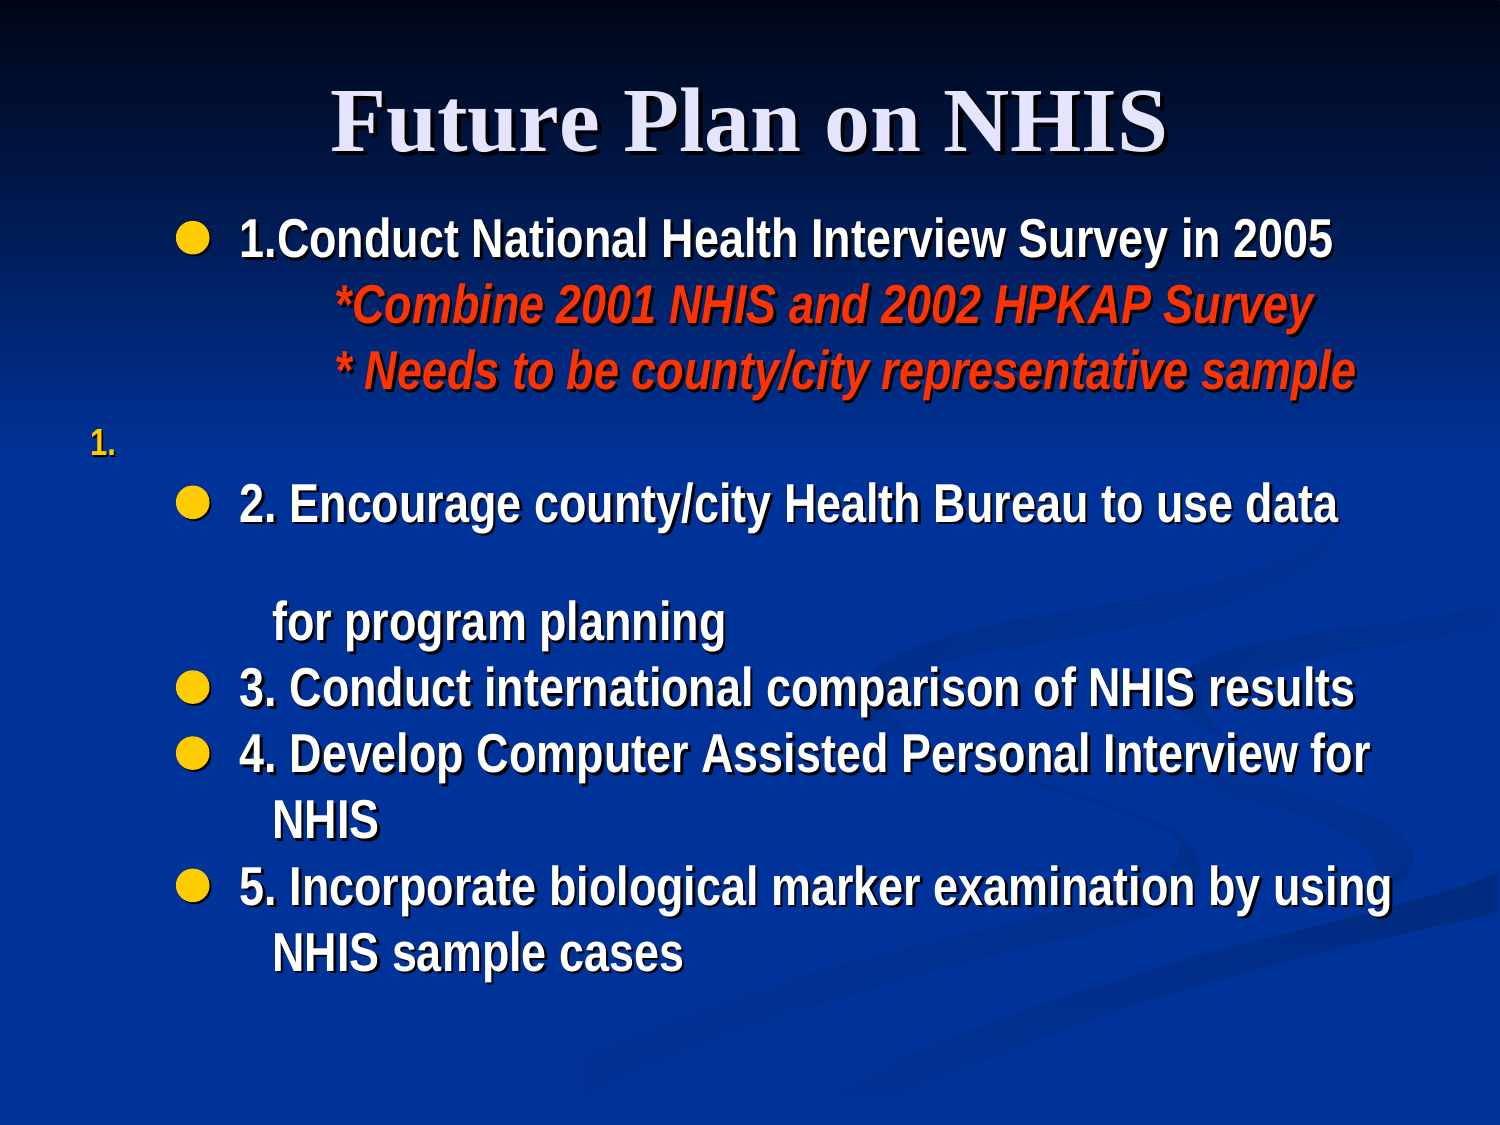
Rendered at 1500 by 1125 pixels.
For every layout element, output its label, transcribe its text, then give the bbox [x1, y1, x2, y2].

list  1.Conduct National Health Interview Survey in 2005 *Combine 2001 NHIS and 2002 HPKAP Survey * Needs to be county/city representative sample  2. Encourage county/city Health Bureau to use data for program planning  3. Conduct international comparison of NHIS results  4. Develop Computer Assisted Personal Interview for NHIS  5. Incorporate biological marker examination by using NHIS sample cases [75, 208, 1426, 1005]
title Future Plan on NHIS [75, 45, 1426, 185]
